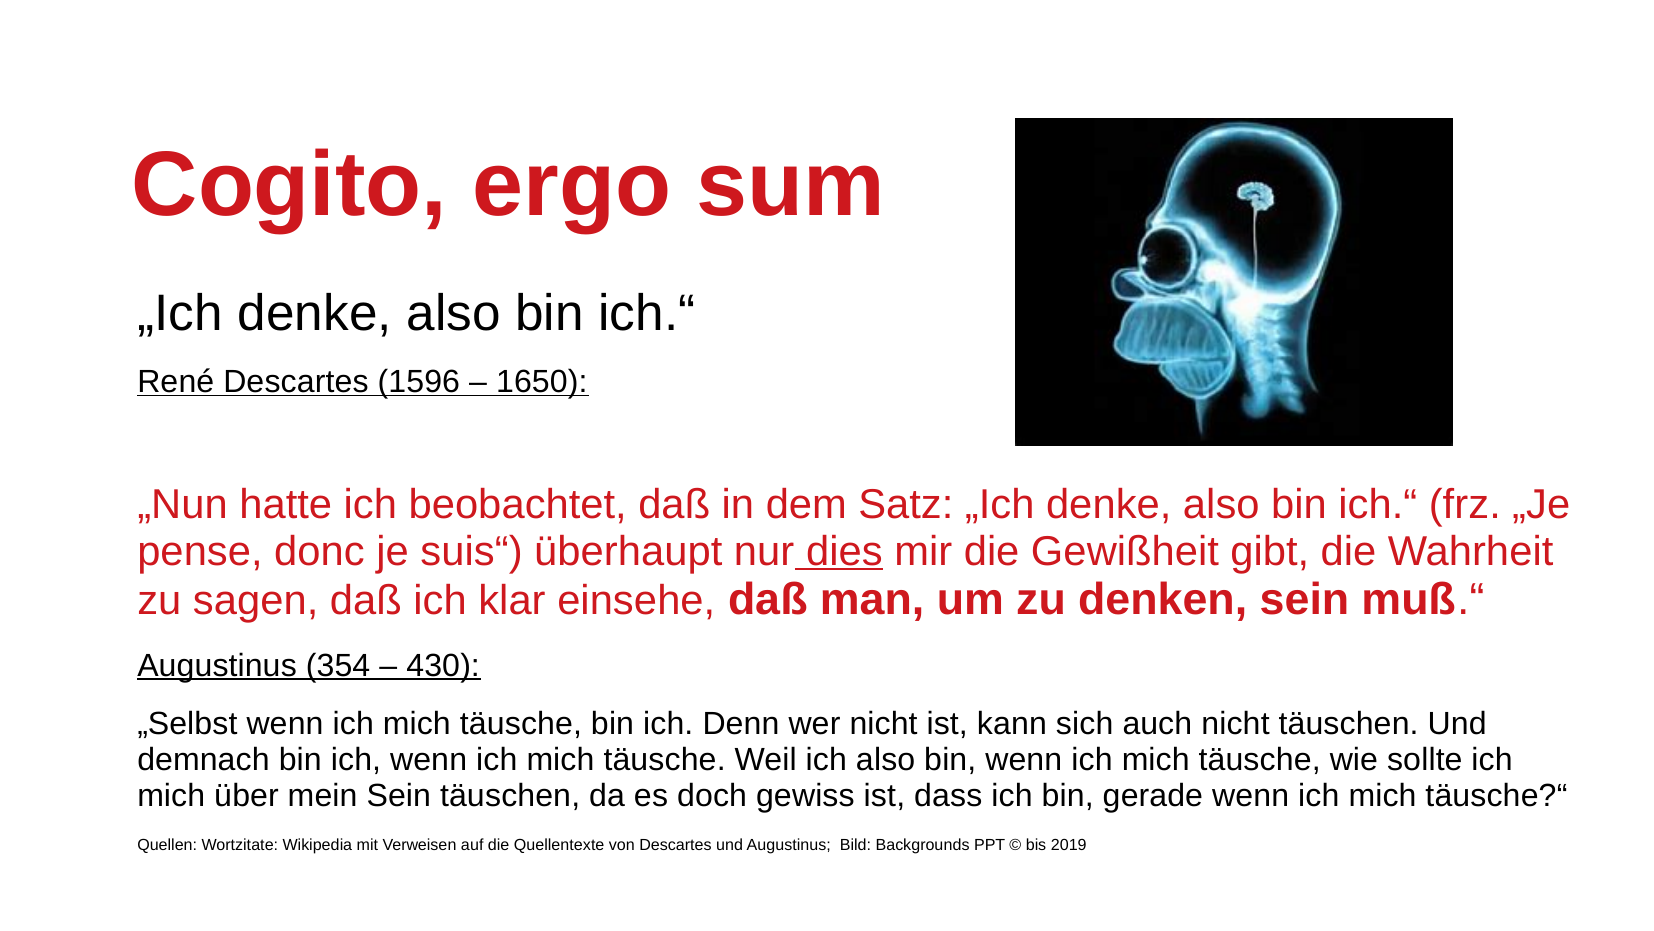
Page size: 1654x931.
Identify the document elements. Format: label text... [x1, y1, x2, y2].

title Cogito, ergo sum [106, 106, 1595, 262]
list „Ich denke, also bin ich.“ René Descartes (1596 – 1650): „Nun hatte ich beobachtet, daß in dem Satz: „Ich denke, also bin ich.“ (frz. „Je pense, donc je suis“) überhaupt nur dies mir die Gewißheit gibt, die Wahrheit zu sagen, daß ich klar einsehe, daß man, um zu denken, sein muß.“ Augustinus (354 – 430): „Selbst wenn ich mich täusche, bin ich. Denn wer nicht ist, kann sich auch nicht täuschen. Und demnach bin ich, wenn ich mich täusche. Weil ich also bin, wenn ich mich täusche, wie sollte ich mich über mein Sein täuschen, da es doch gewiss ist, dass ich bin, gerade wenn ich mich täusche?“ Quellen: Wortzitate: Wikipedia mit Verweisen auf die Quellentexte von Descartes und Augustinus; Bild: Backgrounds PPT © bis 2019 [82, 283, 1583, 875]
picture [1015, 118, 1453, 446]
